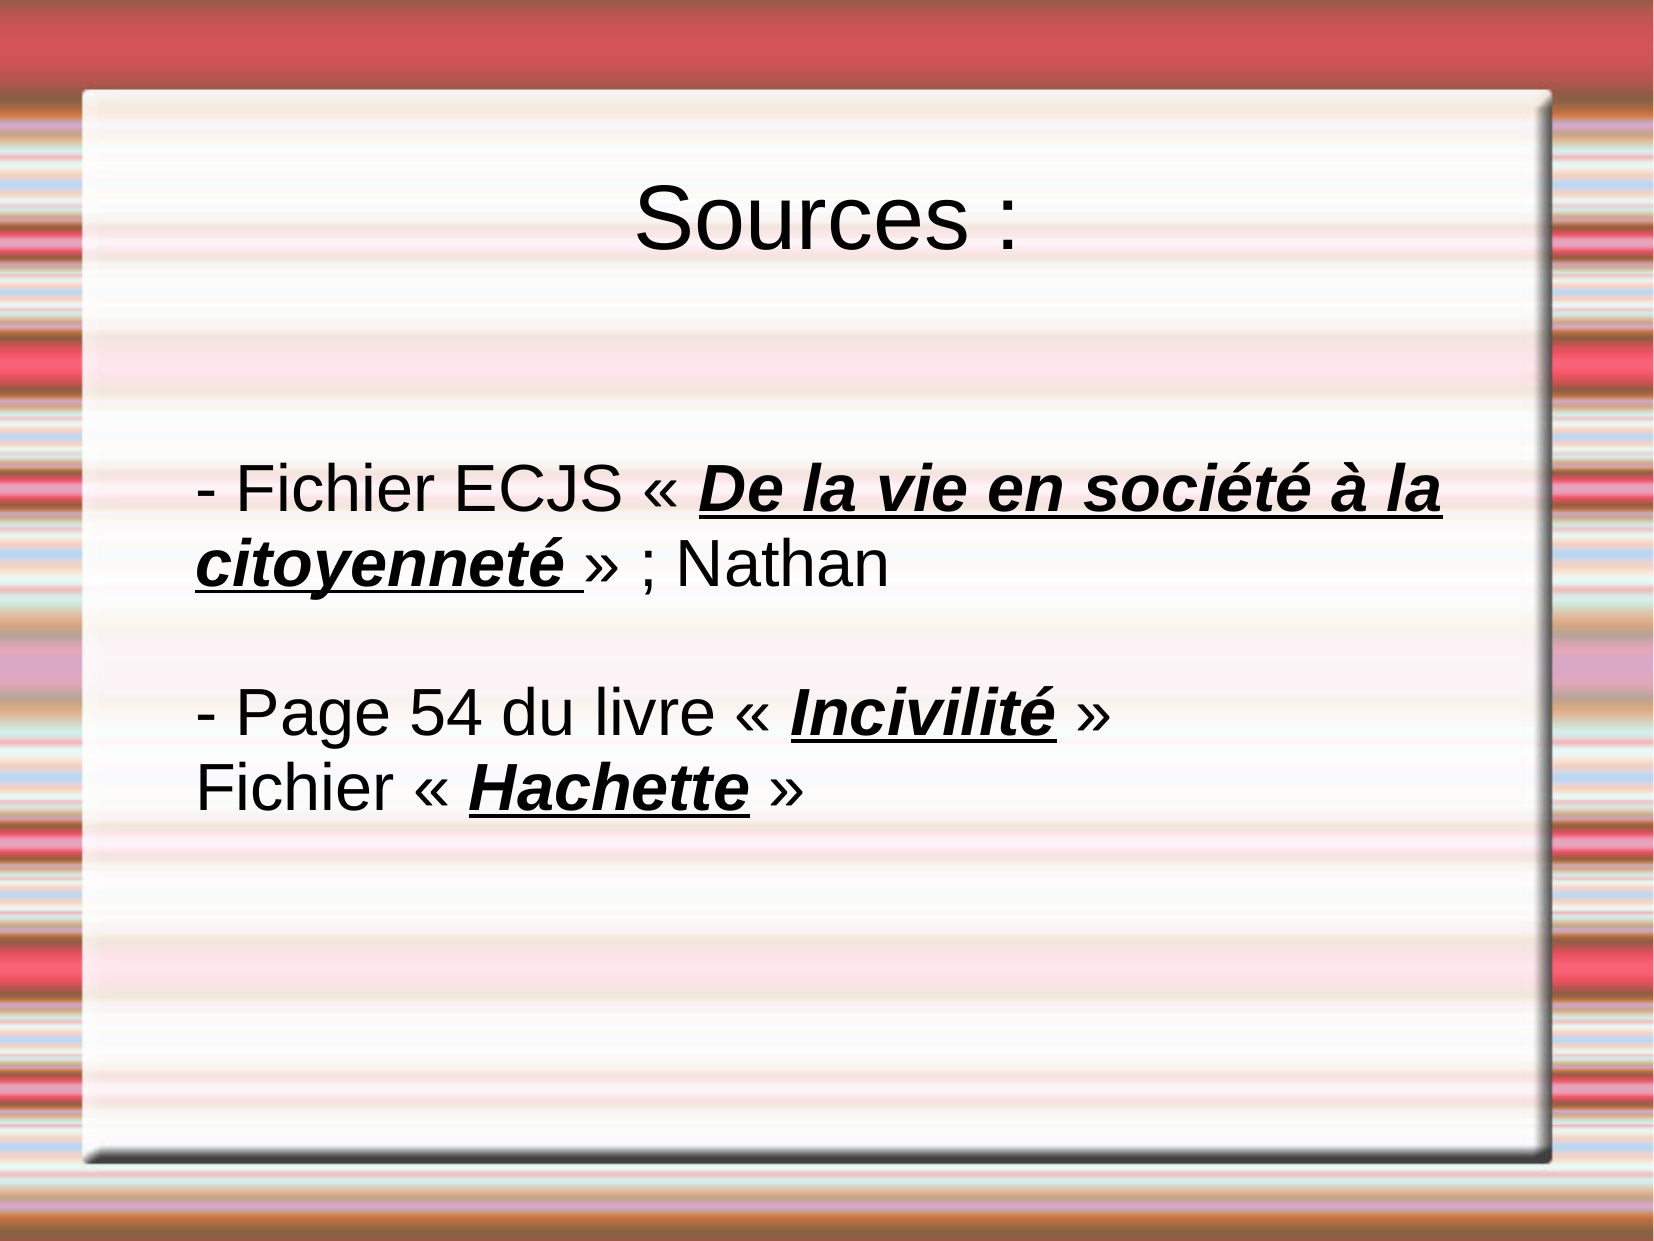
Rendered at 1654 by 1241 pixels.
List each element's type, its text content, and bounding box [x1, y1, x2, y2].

subtitle - Fichier ECJS « De la vie en société à la citoyenneté » ; Nathan - Page 54 du livre « Incivilité » Fichier « Hachette » [194, 347, 1654, 1152]
title Sources : [121, 114, 1534, 322]
picture [0, 0, 1654, 1241]
